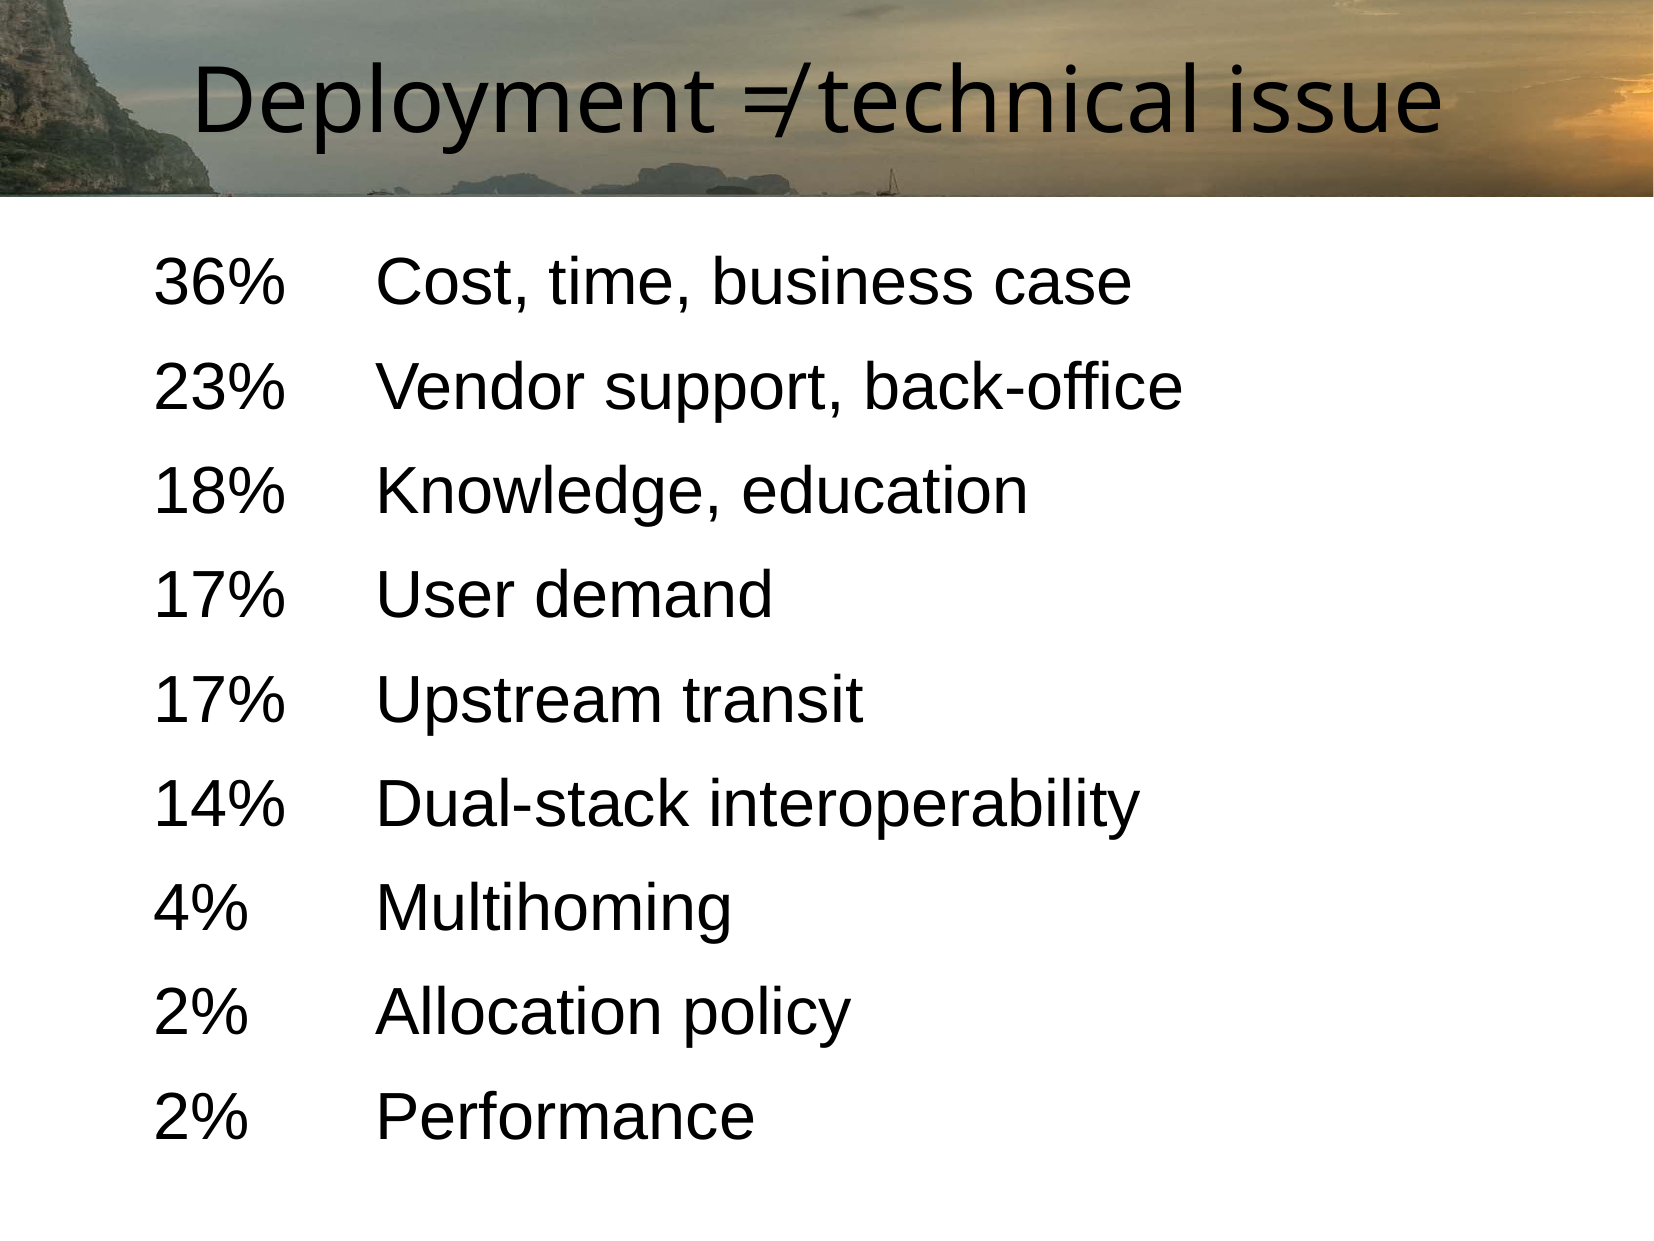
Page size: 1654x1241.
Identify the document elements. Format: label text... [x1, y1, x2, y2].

list 36% Cost, time, business case 23% Vendor support, back-office 18% Knowledge, education 17% User demand 17% Upstream transit 14% Dual-stack interoperability 4% Multihoming 2% Allocation policy 2% Performance [82, 244, 1571, 1210]
title Deployment ≠ technical issue [190, 7, 1571, 186]
picture [0, 0, 1654, 197]
